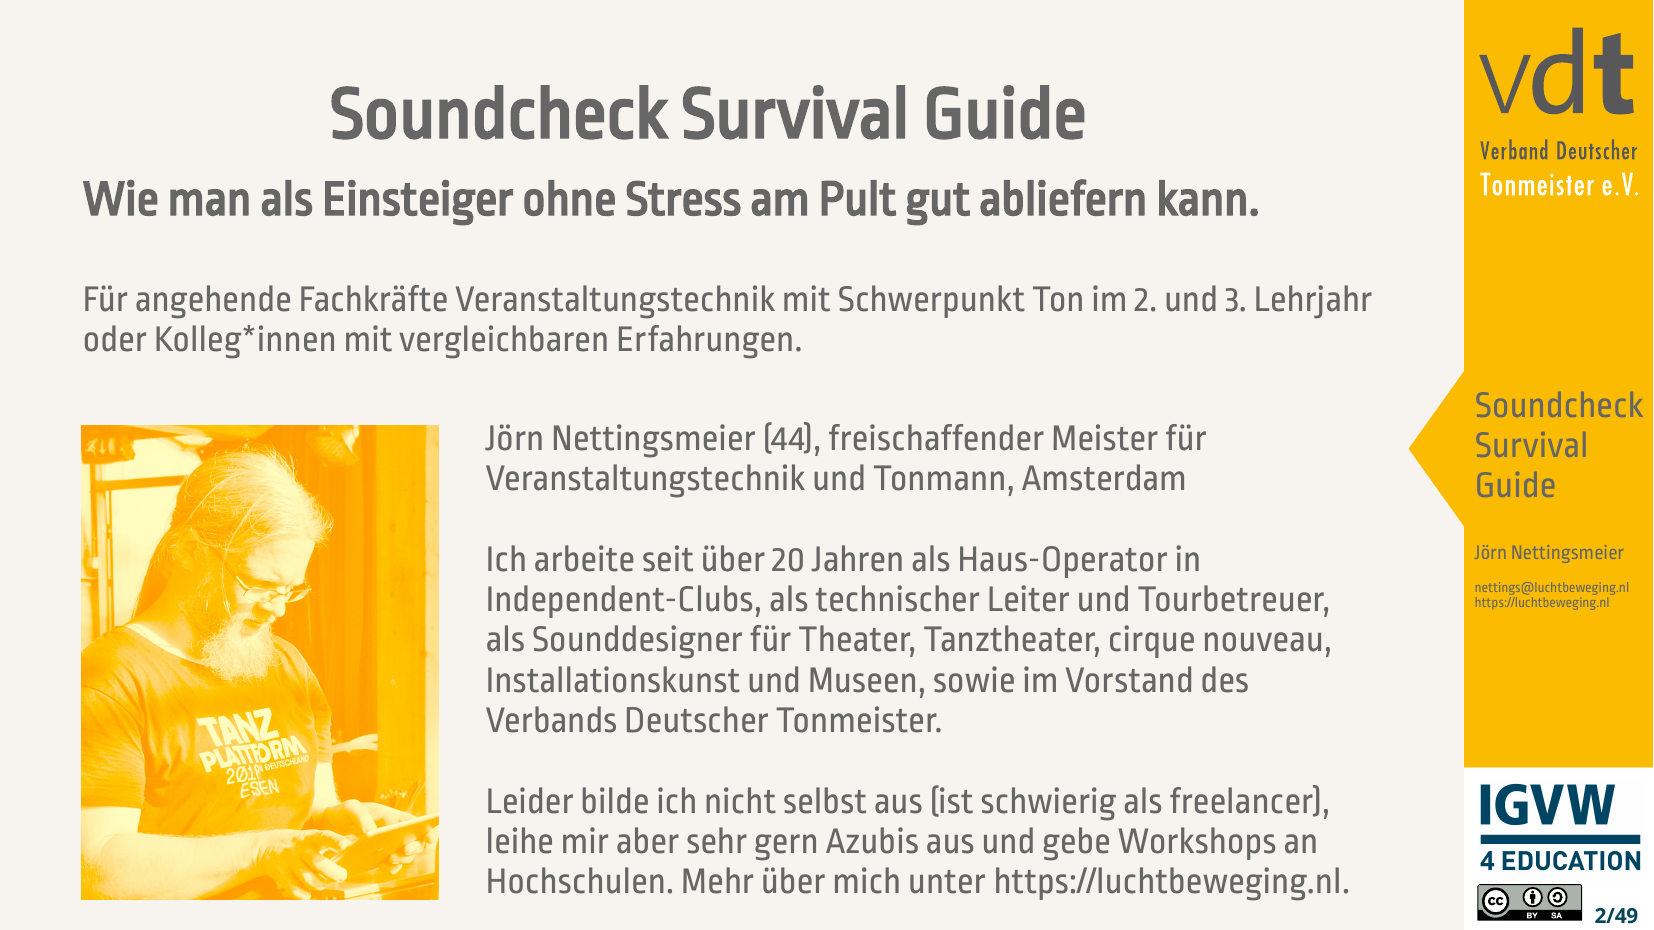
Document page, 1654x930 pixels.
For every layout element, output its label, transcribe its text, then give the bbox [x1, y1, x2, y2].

picture [1477, 780, 1646, 882]
title Wie man als Einsteiger ohne Stress am Pult gut abliefern kann. Für angehende Fachkräfte Veranstaltungstechnik mit Schwerpunkt Ton im 2. und 3. Lehrjahr oder Kolleg*innen mit vergleichbaren Erfahrungen. [82, 96, 1429, 437]
picture [81, 425, 439, 900]
text_box Jörn Nettingsmeier (44), freischaffender Meister für Veranstaltungstechnik und Tonmann, Amsterdam Ich arbeite seit über 20 Jahren als Haus-Operator in Independent-Clubs, als technischer Leiter und Tourbetreuer, als Sounddesigner für Theater, Tanztheater, cirque nouveau, Installationskunst und Museen, sowie im Vorstand des Verbands Deutscher Tonmeister. Leider bilde ich nicht selbst aus (ist schwierig als freelancer), leihe mir aber sehr gern Azubis aus und gebe Workshops an Hochschulen. Mehr über mich unter https://luchtbeweging.nl. [470, 411, 1392, 910]
title Soundcheck Survival Guide [82, 37, 1335, 96]
